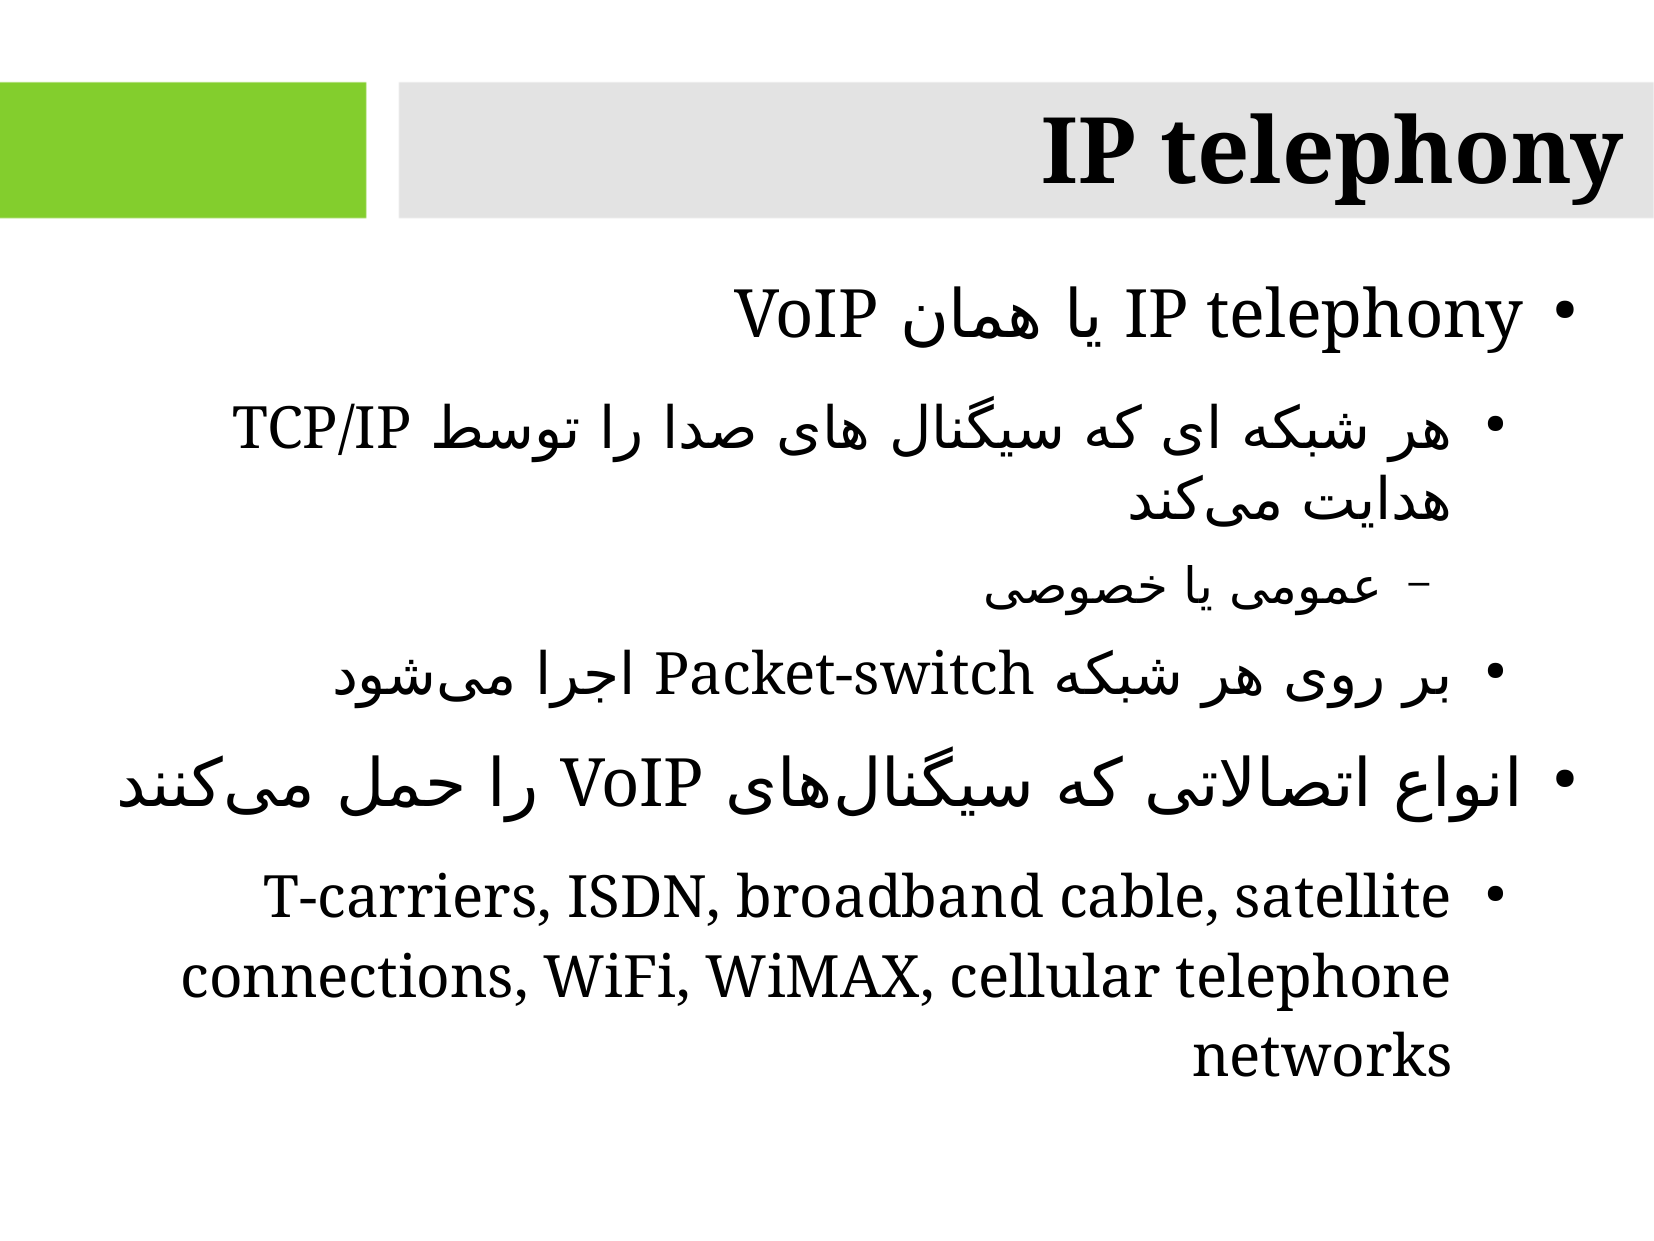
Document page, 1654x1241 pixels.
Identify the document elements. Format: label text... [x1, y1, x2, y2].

picture [0, 0, 1654, 1241]
list IP telephony یا همان VoIP هر شبکه ای که سیگنال های صدا را توسط TCP/IP هدایت می‌کند عمومی یا خصوصی بر روی هر شبکه Packet-switch اجرا می‌شود انواع اتصالاتی که سیگنال‌های VoIP را حمل می‌کنند T-carriers, ISDN, broadband cable, satellite connections, WiFi, WiMAX, cellular telephone networks [82, 265, 1595, 1152]
title IP telephony [313, 73, 1625, 223]
